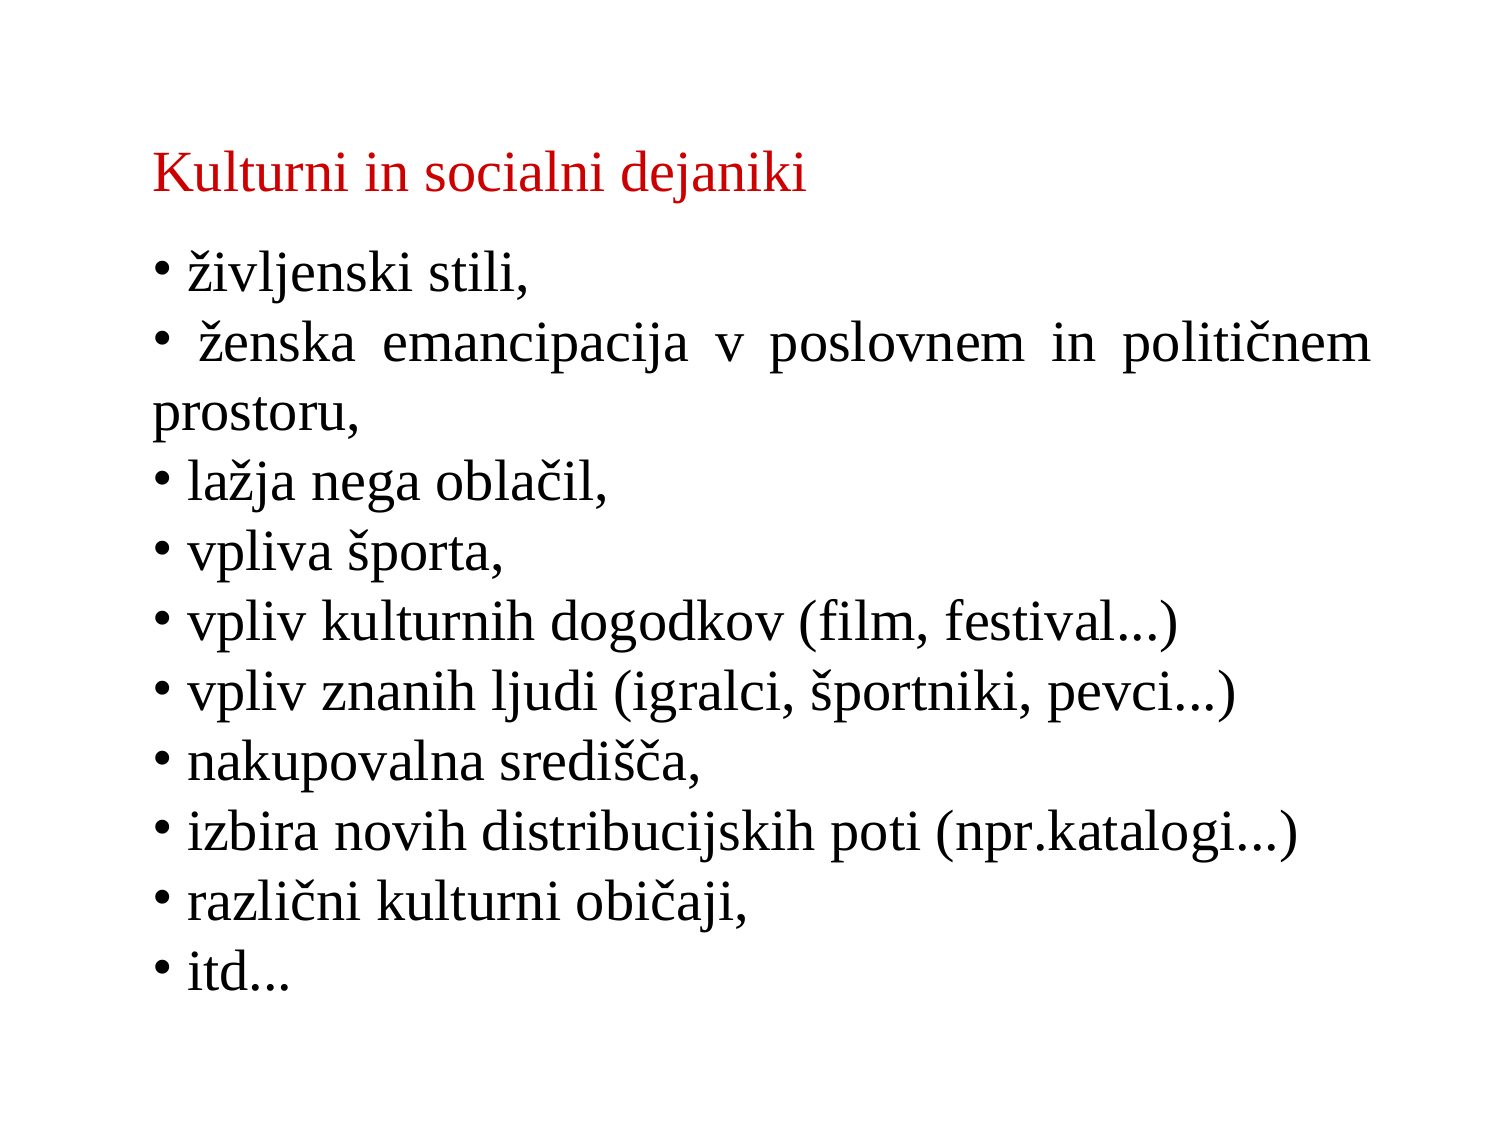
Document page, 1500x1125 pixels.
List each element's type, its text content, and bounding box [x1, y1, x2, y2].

text_box Kulturni in socialni dejaniki življenski stili, ženska emancipacija v poslovnem in političnem prostoru, lažja nega oblačil, vpliva športa, vpliv kulturnih dogodkov (film, festival...) vpliv znanih ljudi (igralci, športniki, pevci...) nakupovalna središča, izbira novih distribucijskih poti (npr.katalogi...) različni kulturni običaji, itd... [137, 125, 1388, 1011]
